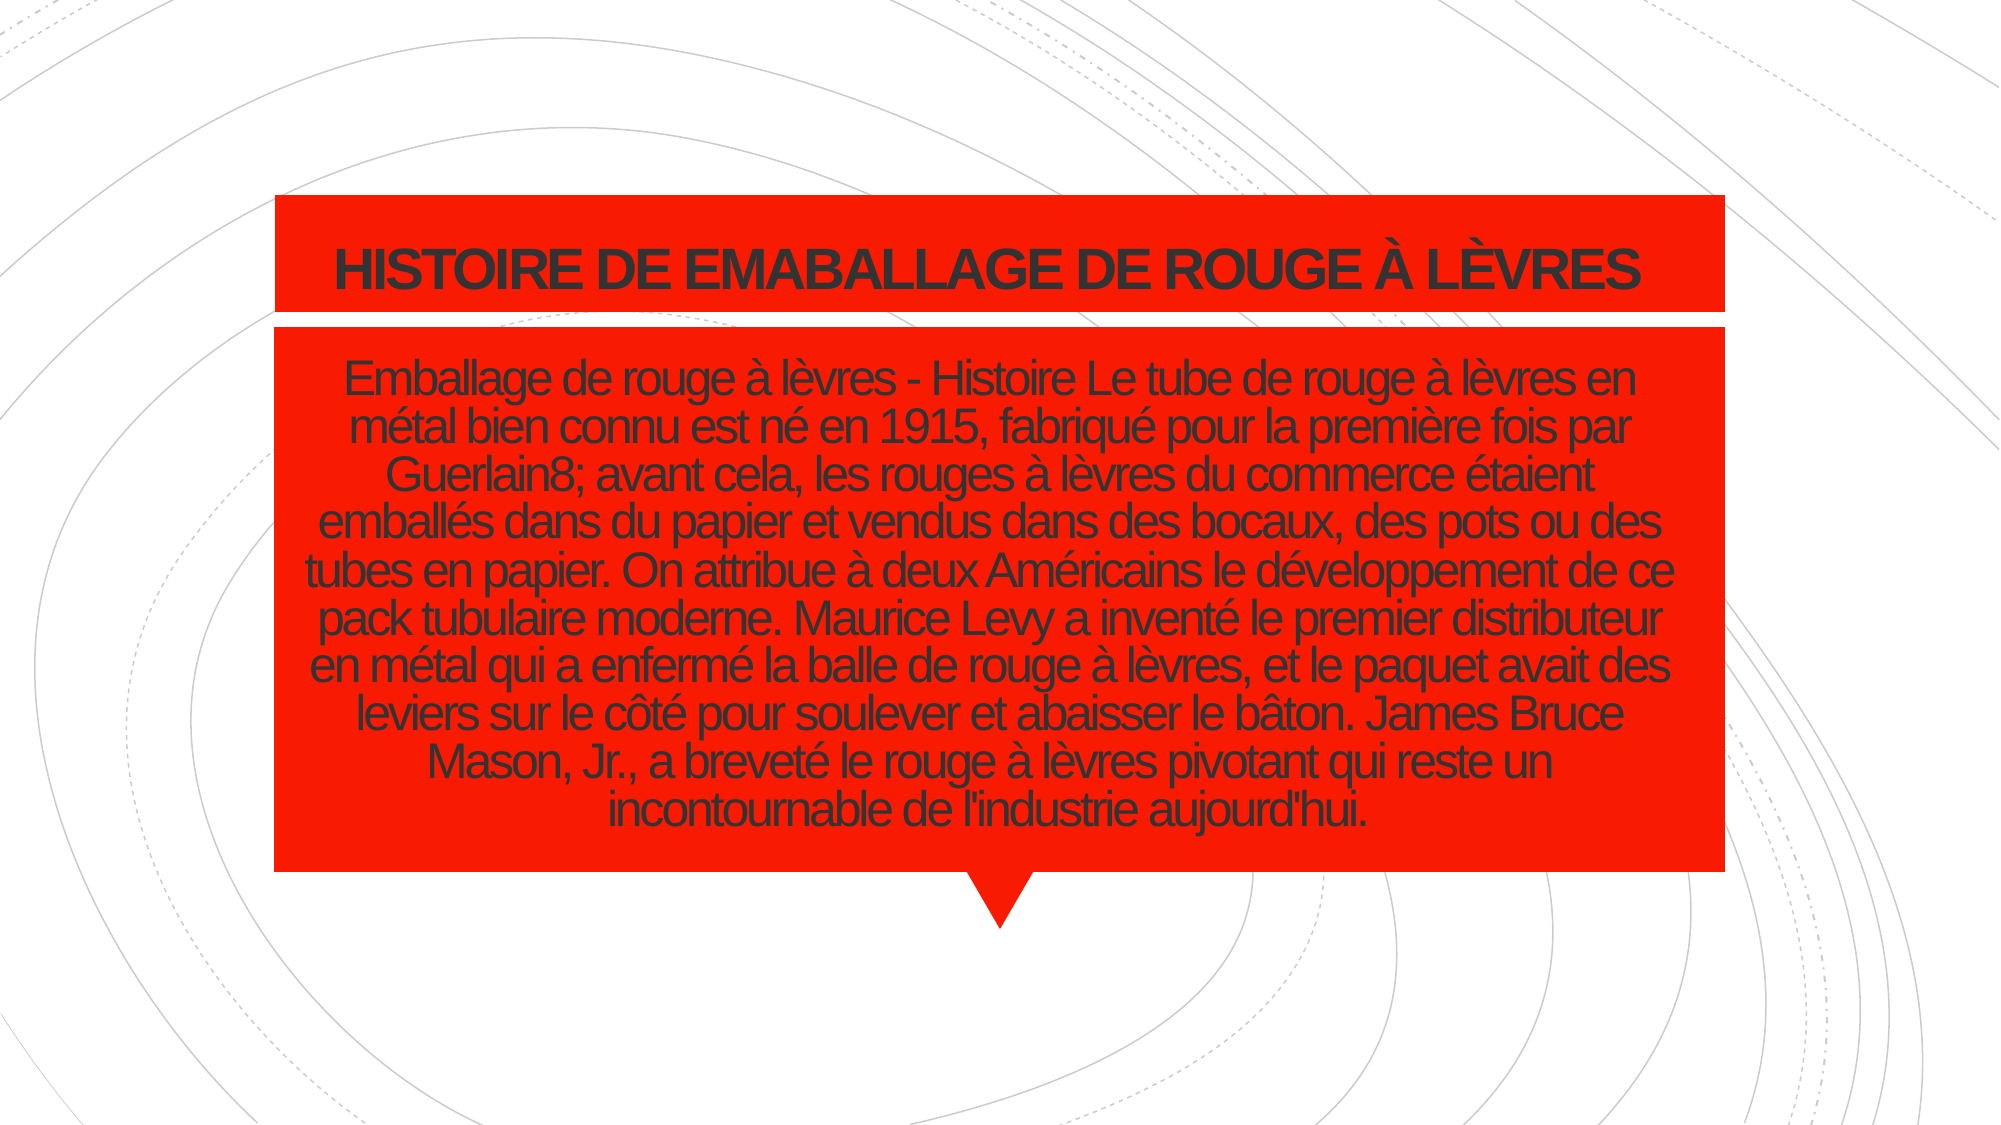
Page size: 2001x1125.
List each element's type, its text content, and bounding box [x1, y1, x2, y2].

title HISTOIRE DE EMABALLAGE DE ROUGE À LÈVRES Emballage de rouge à lèvres - Histoire Le tube de rouge à lèvres en métal bien connu est né en 1915, fabriqué pour la première fois par Guerlain8; avant cela, les rouges à lèvres du commerce étaient emballés dans du papier et vendus dans des bocaux, des pots ou des tubes en papier. On attribue à deux Américains le développement de ce pack tubulaire moderne. Maurice Levy a inventé le premier distributeur en métal qui a enfermé la balle de rouge à lèvres, et le paquet avait des leviers sur le côté pour soulever et abaisser le bâton. James Bruce Mason, Jr., a breveté le rouge à lèvres pivotant qui reste un incontournable de l'industrie aujourd'hui. [264, 91, 1713, 897]
